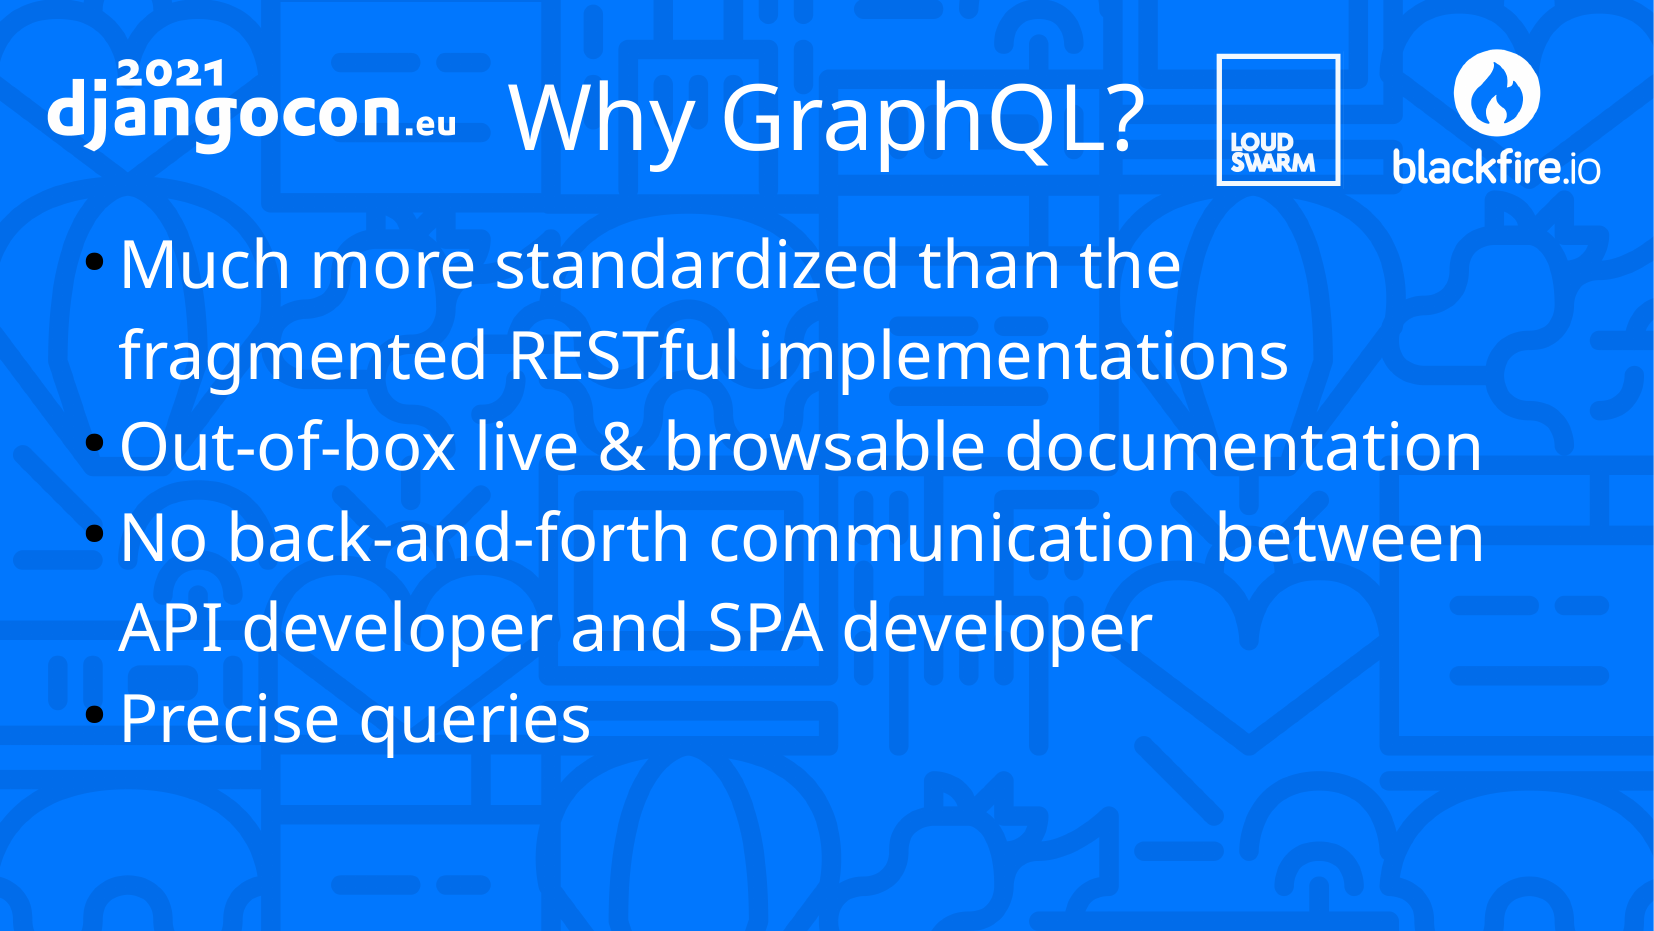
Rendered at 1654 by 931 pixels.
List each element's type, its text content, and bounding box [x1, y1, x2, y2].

picture [0, 0, 1654, 931]
subtitle Much more standardized than the fragmented RESTful implementations Out-of-box live & browsable documentation No back-and-forth communication between API developer and SPA developer Precise queries [82, 217, 1571, 890]
title Why GraphQL? [82, 37, 1571, 193]
